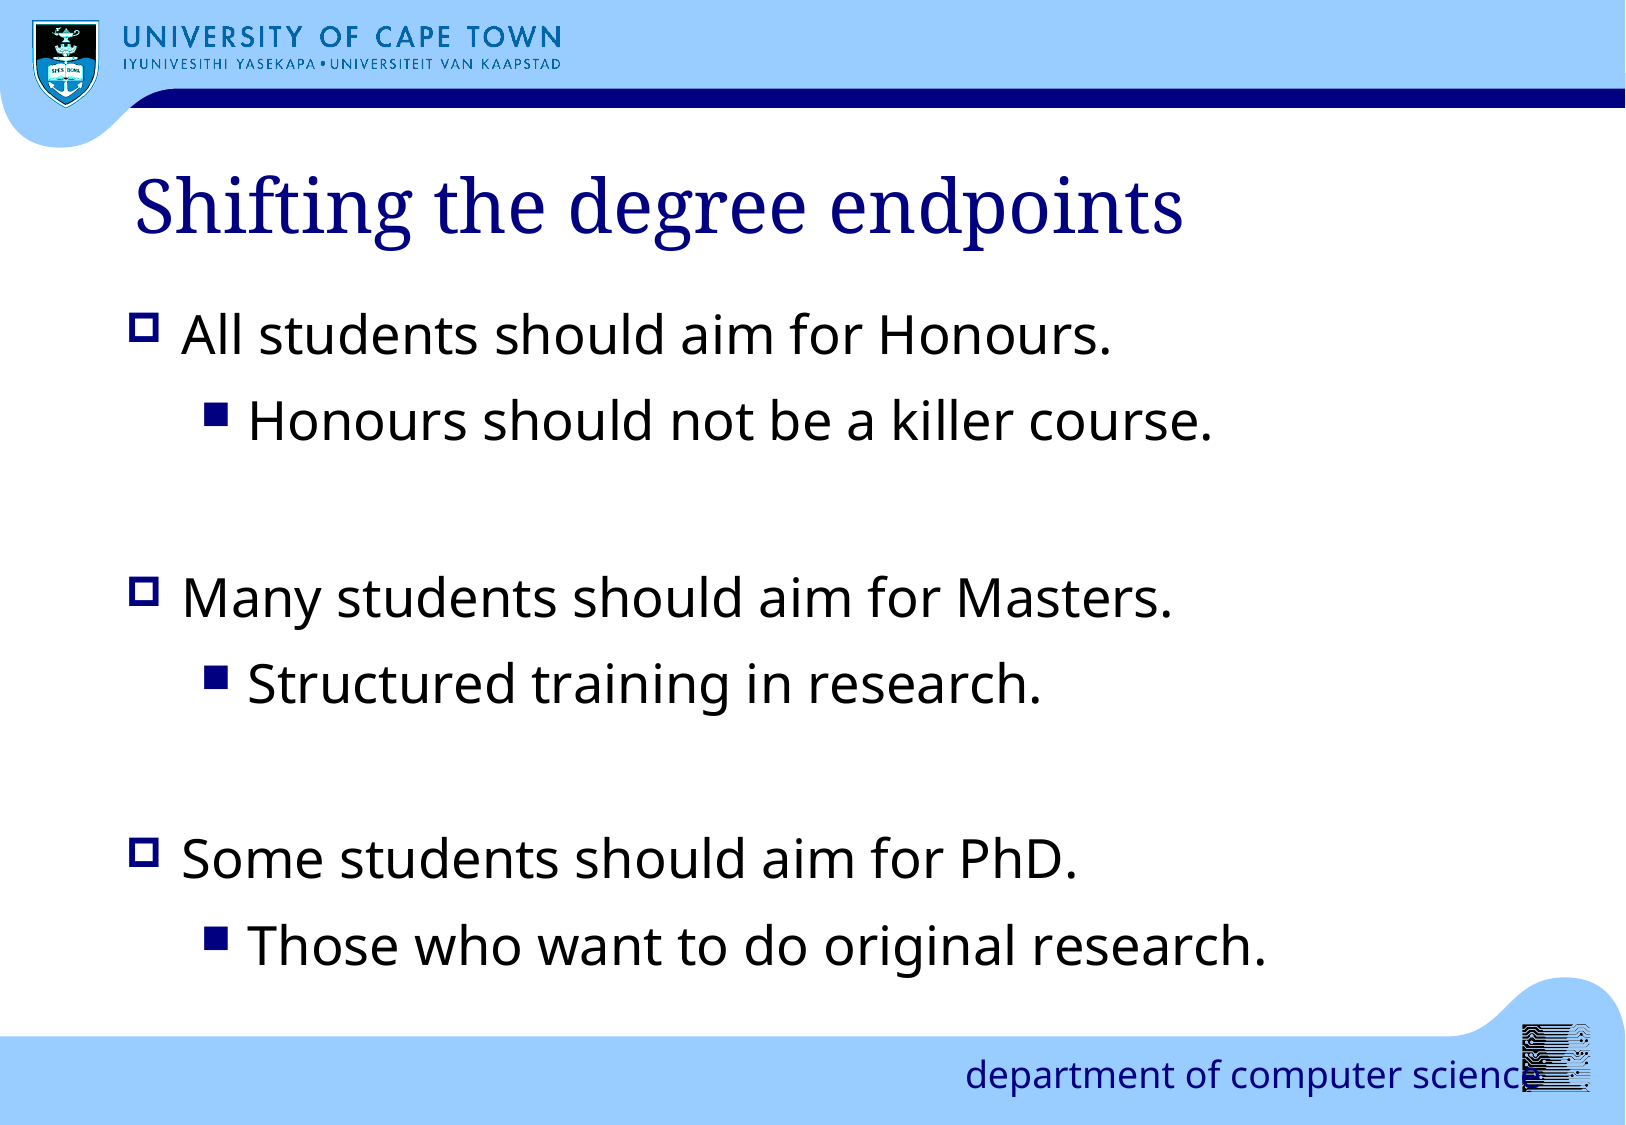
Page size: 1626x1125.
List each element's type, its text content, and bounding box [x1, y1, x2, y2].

list All students should aim for Honours. Honours should not be a killer course. Many students should aim for Masters. Structured training in research. Some students should aim for PhD. Those who want to do original research. [125, 296, 1570, 1039]
picture [1522, 1024, 1591, 1092]
picture [32, 20, 100, 109]
title Shifting the degree endpoints [134, 140, 1571, 268]
picture [120, 23, 563, 71]
picture [1526, 1070, 1536, 1076]
